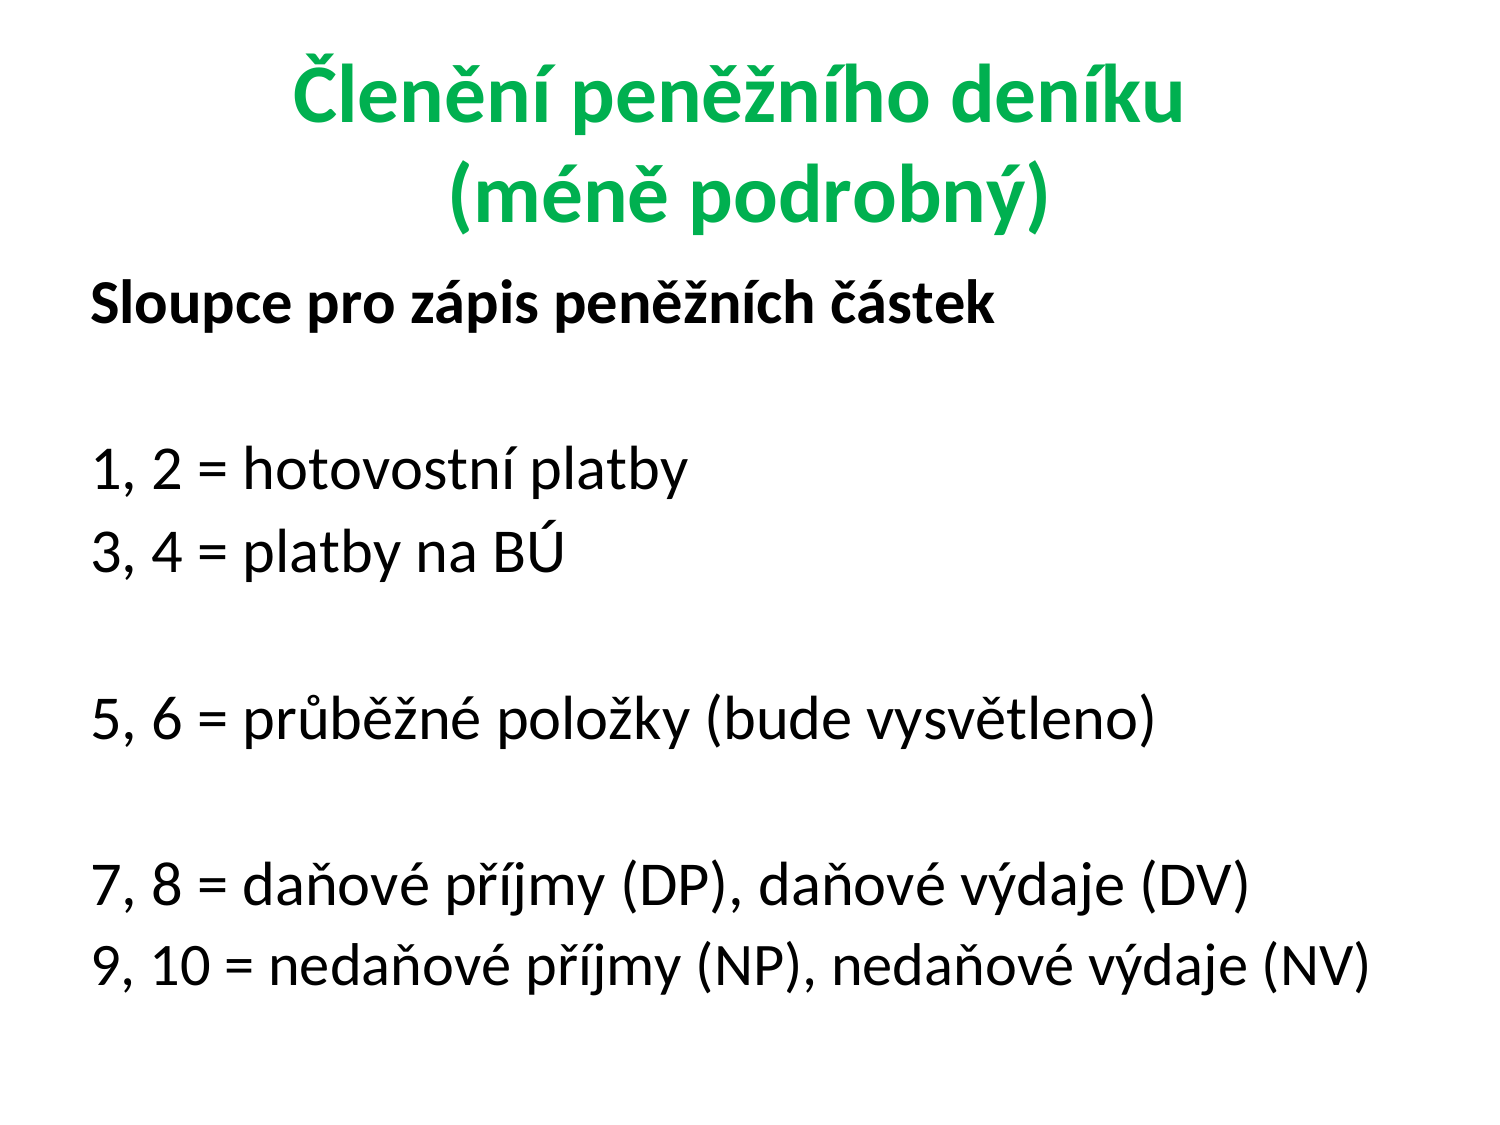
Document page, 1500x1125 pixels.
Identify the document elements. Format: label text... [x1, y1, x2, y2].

list Sloupce pro zápis peněžních částek 1, 2 = hotovostní platby 3, 4 = platby na BÚ 5, 6 = průběžné položky (bude vysvětleno) 7, 8 = daňové příjmy (DP), daňové výdaje (DV) 9, 10 = nedaňové příjmy (NP), nedaňové výdaje (NV) [75, 262, 1426, 1007]
title Členění peněžního deníku (méně podrobný) [75, 31, 1426, 247]
